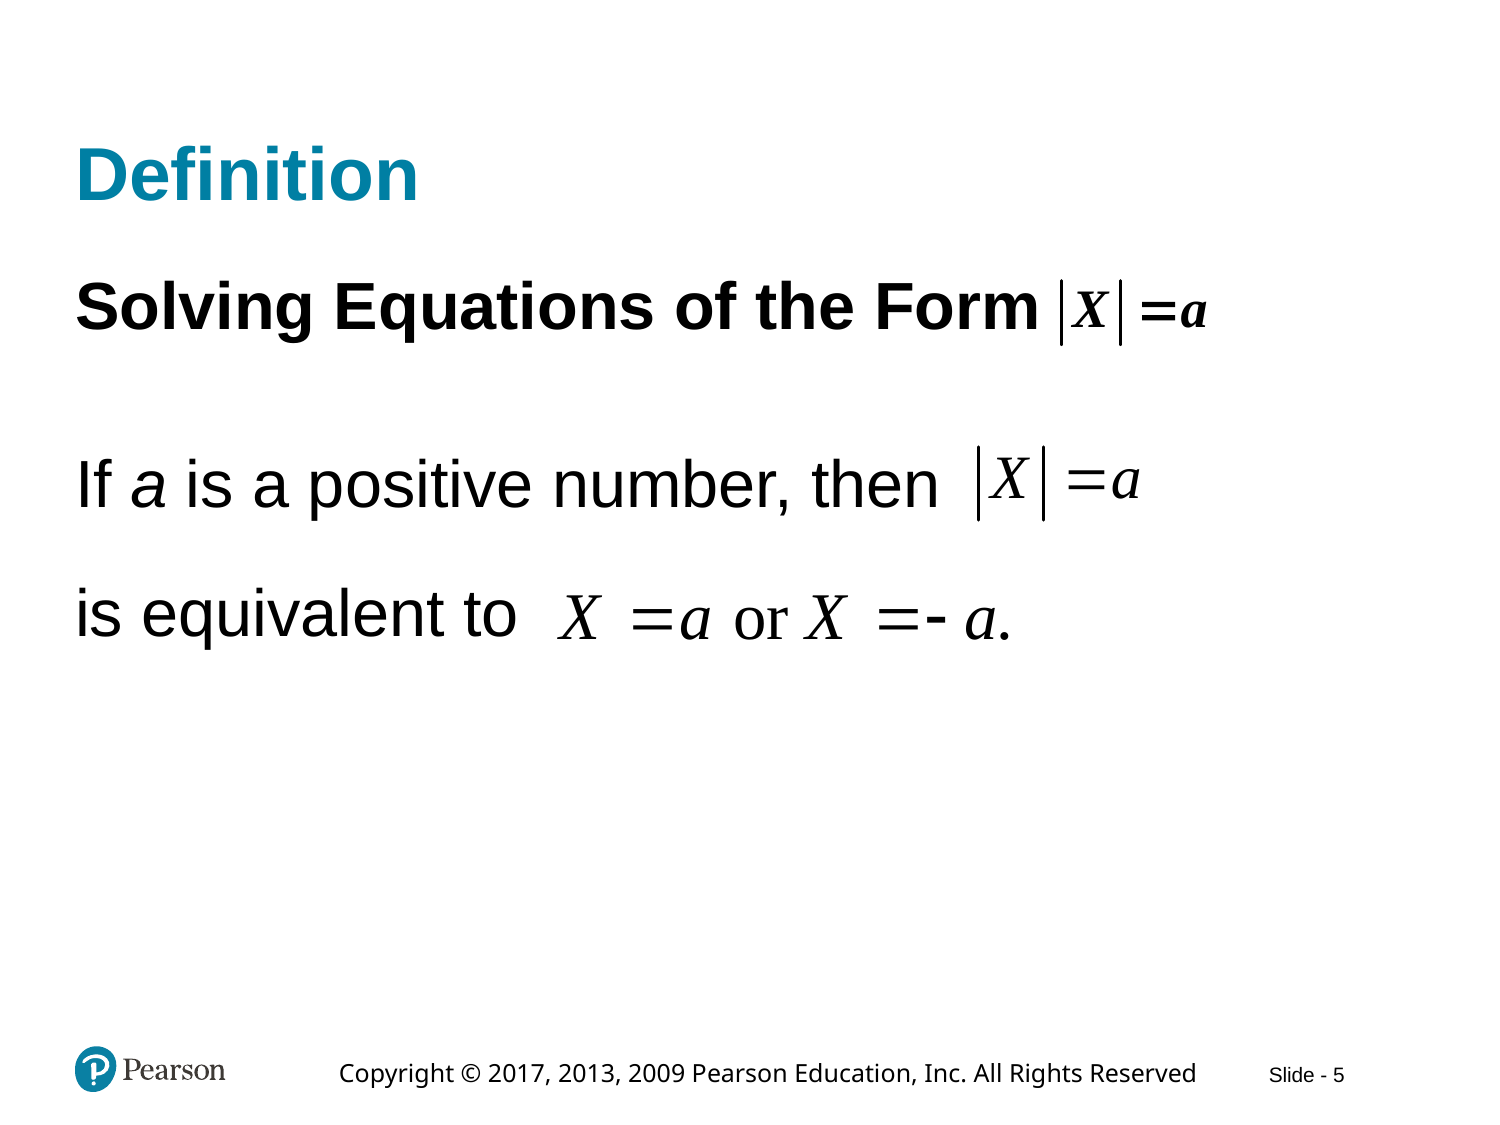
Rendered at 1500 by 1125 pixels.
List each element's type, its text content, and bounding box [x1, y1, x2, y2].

list If a is a positive number, then [75, 440, 950, 520]
title Definition [75, 35, 1425, 216]
list Solving Equations of the Form [75, 262, 1050, 341]
list is equivalent to [75, 570, 542, 650]
chart [972, 442, 1148, 525]
chart [1056, 275, 1213, 350]
chart [549, 587, 1013, 647]
